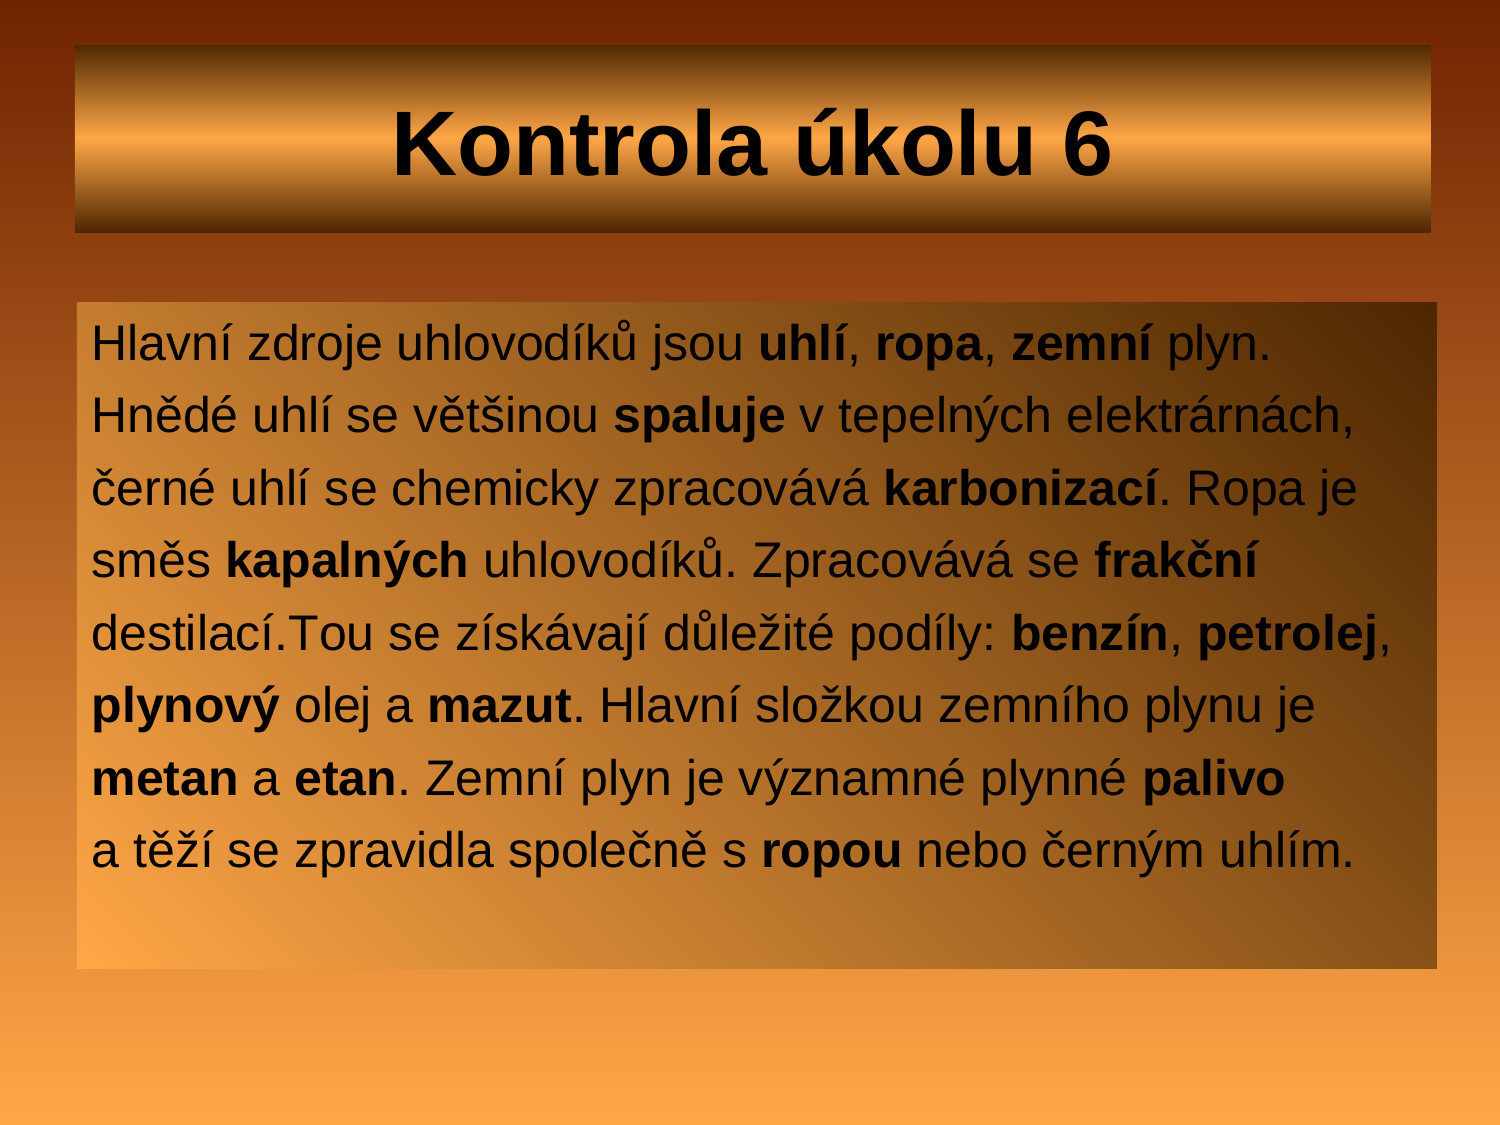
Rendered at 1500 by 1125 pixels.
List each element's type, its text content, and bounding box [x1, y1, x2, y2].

list Hlavní zdroje uhlovodíků jsou uhlí, ropa, zemní plyn. Hnědé uhlí se většinou spaluje v tepelných elektrárnách, černé uhlí se chemicky zpracovává karbonizací. Ropa je směs kapalných uhlovodíků. Zpracovává se frakční destilací.Tou se získávají důležité podíly: benzín, petrolej, plynový olej a mazut. Hlavní složkou zemního plynu je metan a etan. Zemní plyn je významné plynné palivo a těží se zpravidla společně s ropou nebo černým uhlím. [76, 302, 1437, 969]
title Kontrola úkolu 6 [74, 45, 1431, 233]
